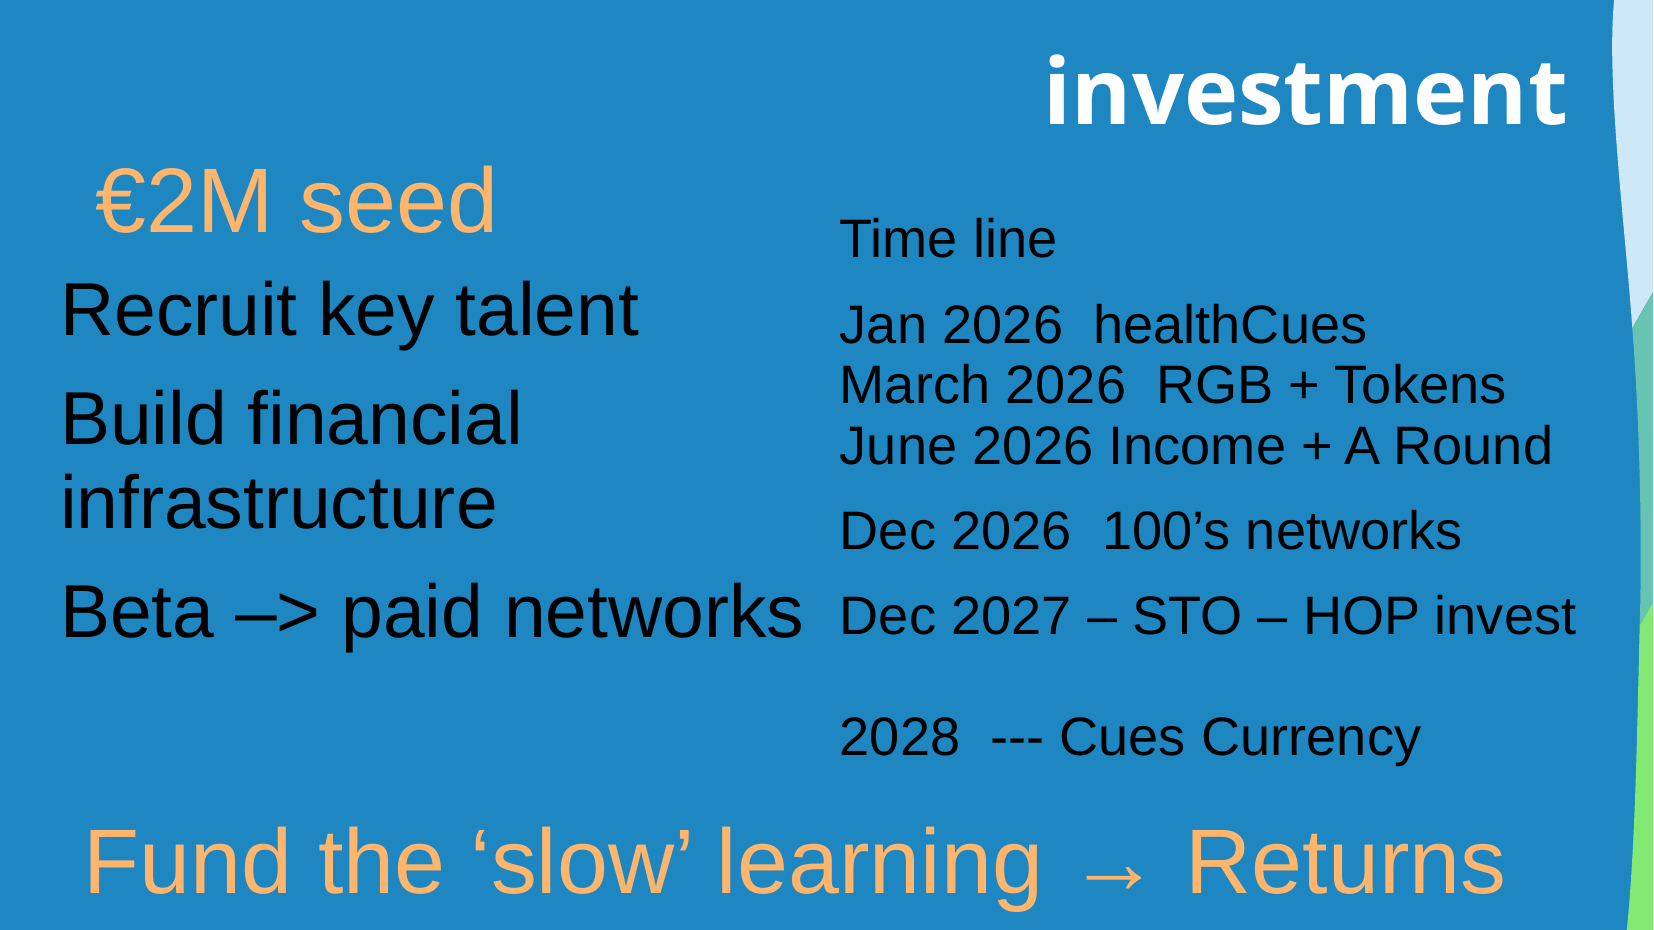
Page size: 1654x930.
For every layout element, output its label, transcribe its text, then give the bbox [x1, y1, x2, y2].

text_box Fund the ‘slow’ learning → Returns [69, 803, 1606, 930]
text_box Recruit key talent Build financial infrastructure Beta –> paid networks [45, 260, 825, 854]
text_box Time line Jan 2026 healthCues March 2026 RGB + Tokens June 2026 Income + A Round Dec 2026 100’s networks Dec 2027 – STO – HOP invest 2028 --- Cues Currency [825, 201, 1619, 836]
text_box investment [1029, 25, 1653, 150]
text_box €2M seed [80, 142, 531, 260]
